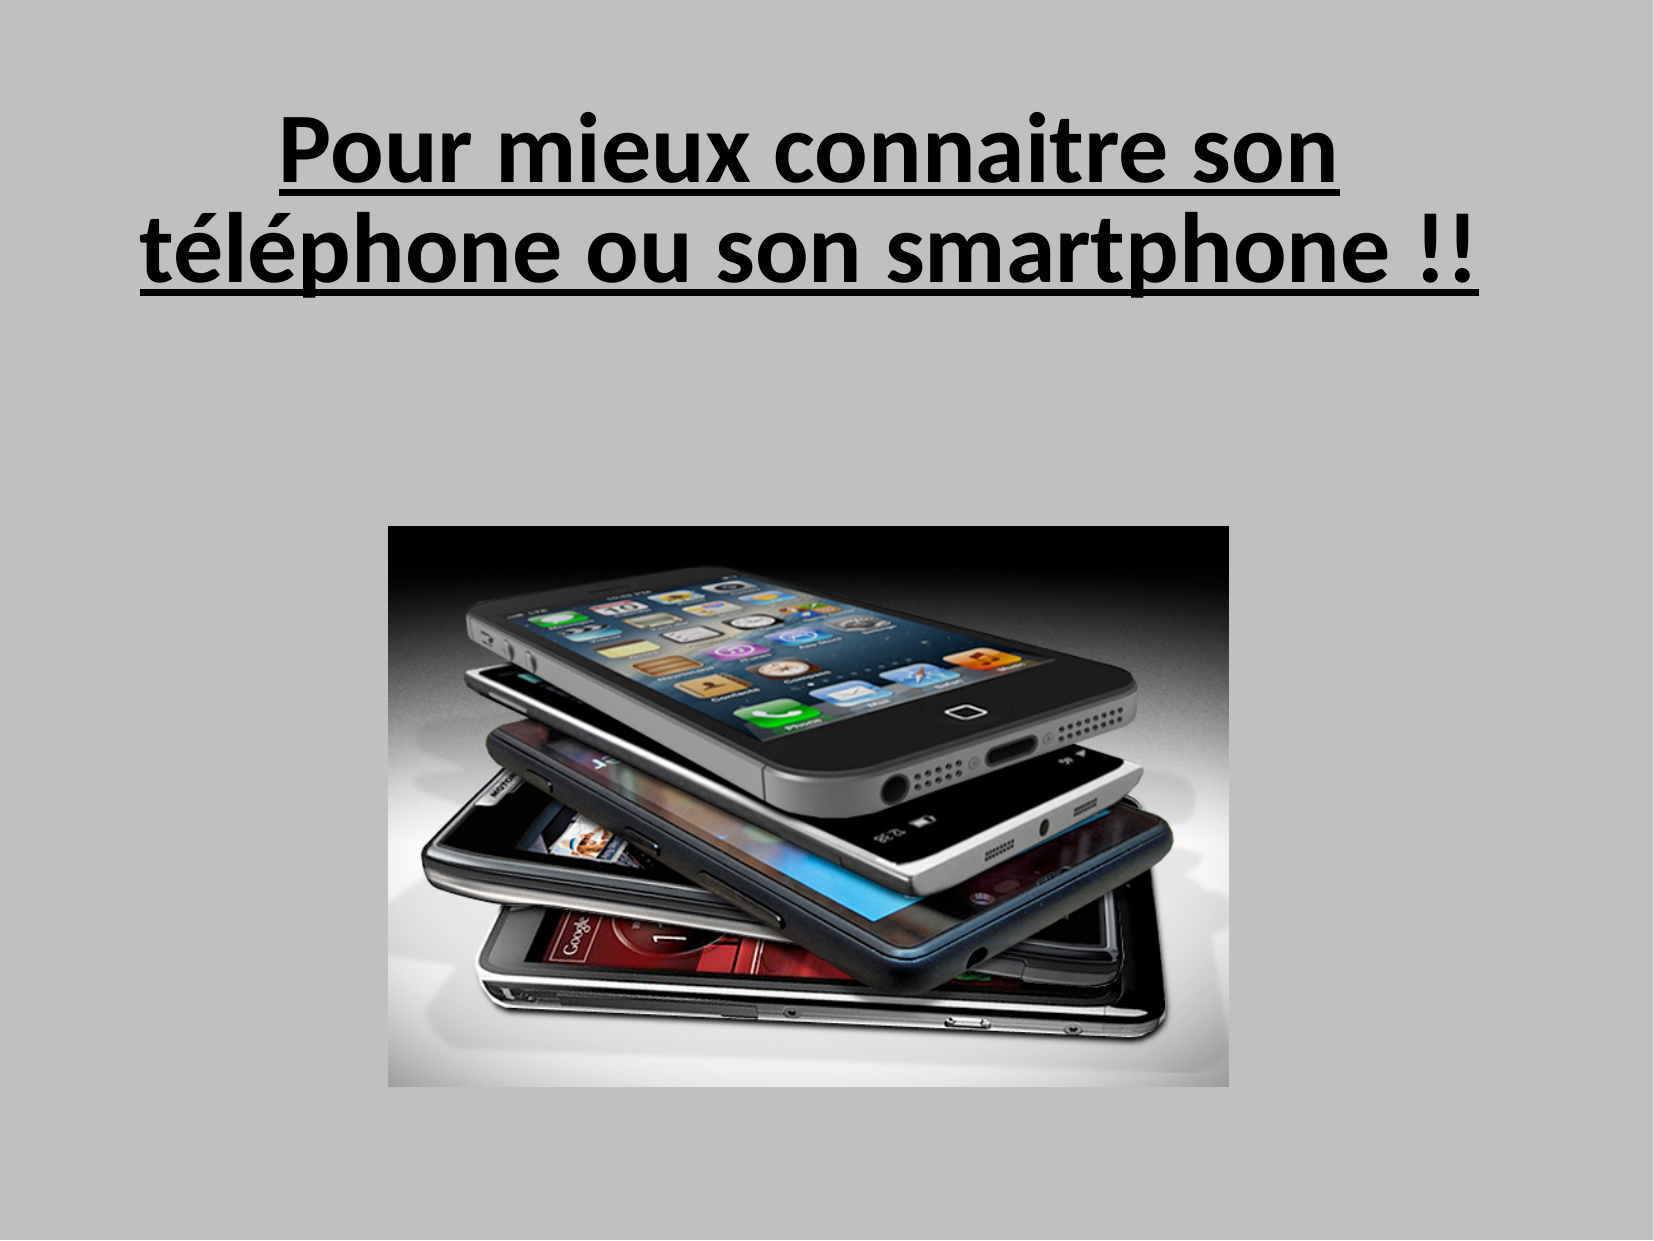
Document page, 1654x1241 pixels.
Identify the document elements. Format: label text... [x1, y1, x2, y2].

text_box Pour mieux connaitre son téléphone ou son smartphone !! [70, 100, 1548, 360]
picture [388, 526, 1229, 1087]
